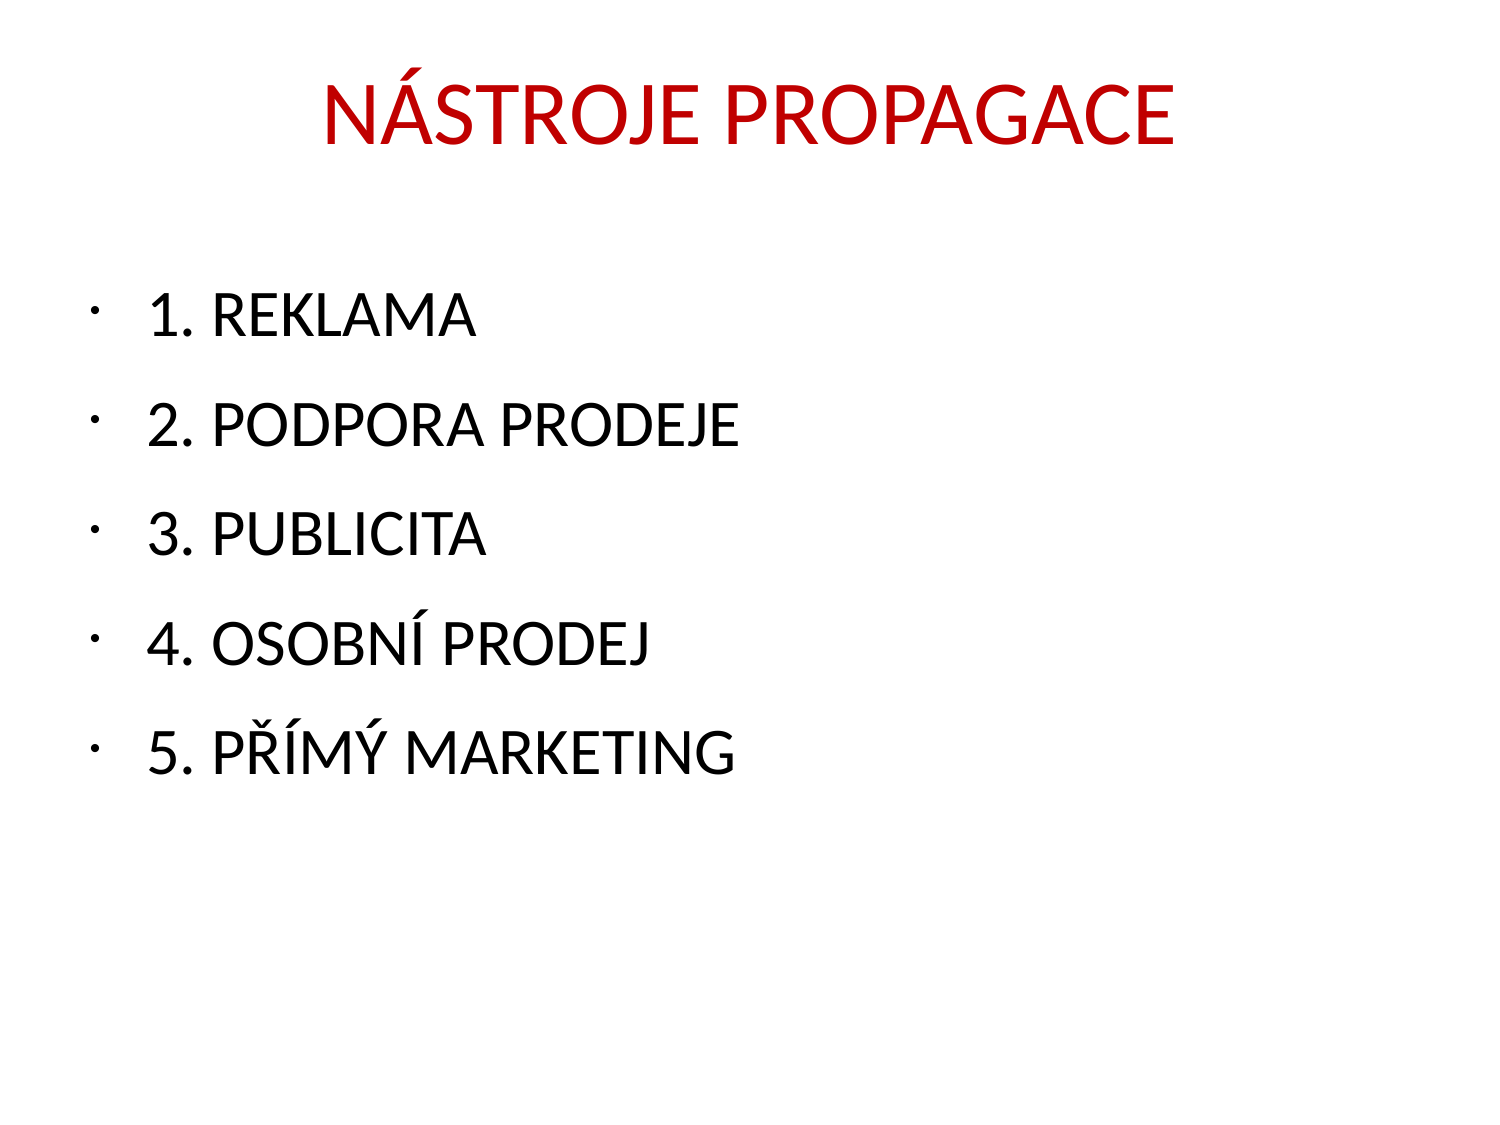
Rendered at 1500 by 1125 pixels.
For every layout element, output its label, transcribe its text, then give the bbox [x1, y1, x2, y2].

list 1. REKLAMA 2. PODPORA PRODEJE 3. PUBLICITA 4. OSOBNÍ PRODEJ 5. PŘÍMÝ MARKETING [75, 262, 1425, 1005]
title NÁSTROJE PROPAGACE [75, 45, 1425, 233]
